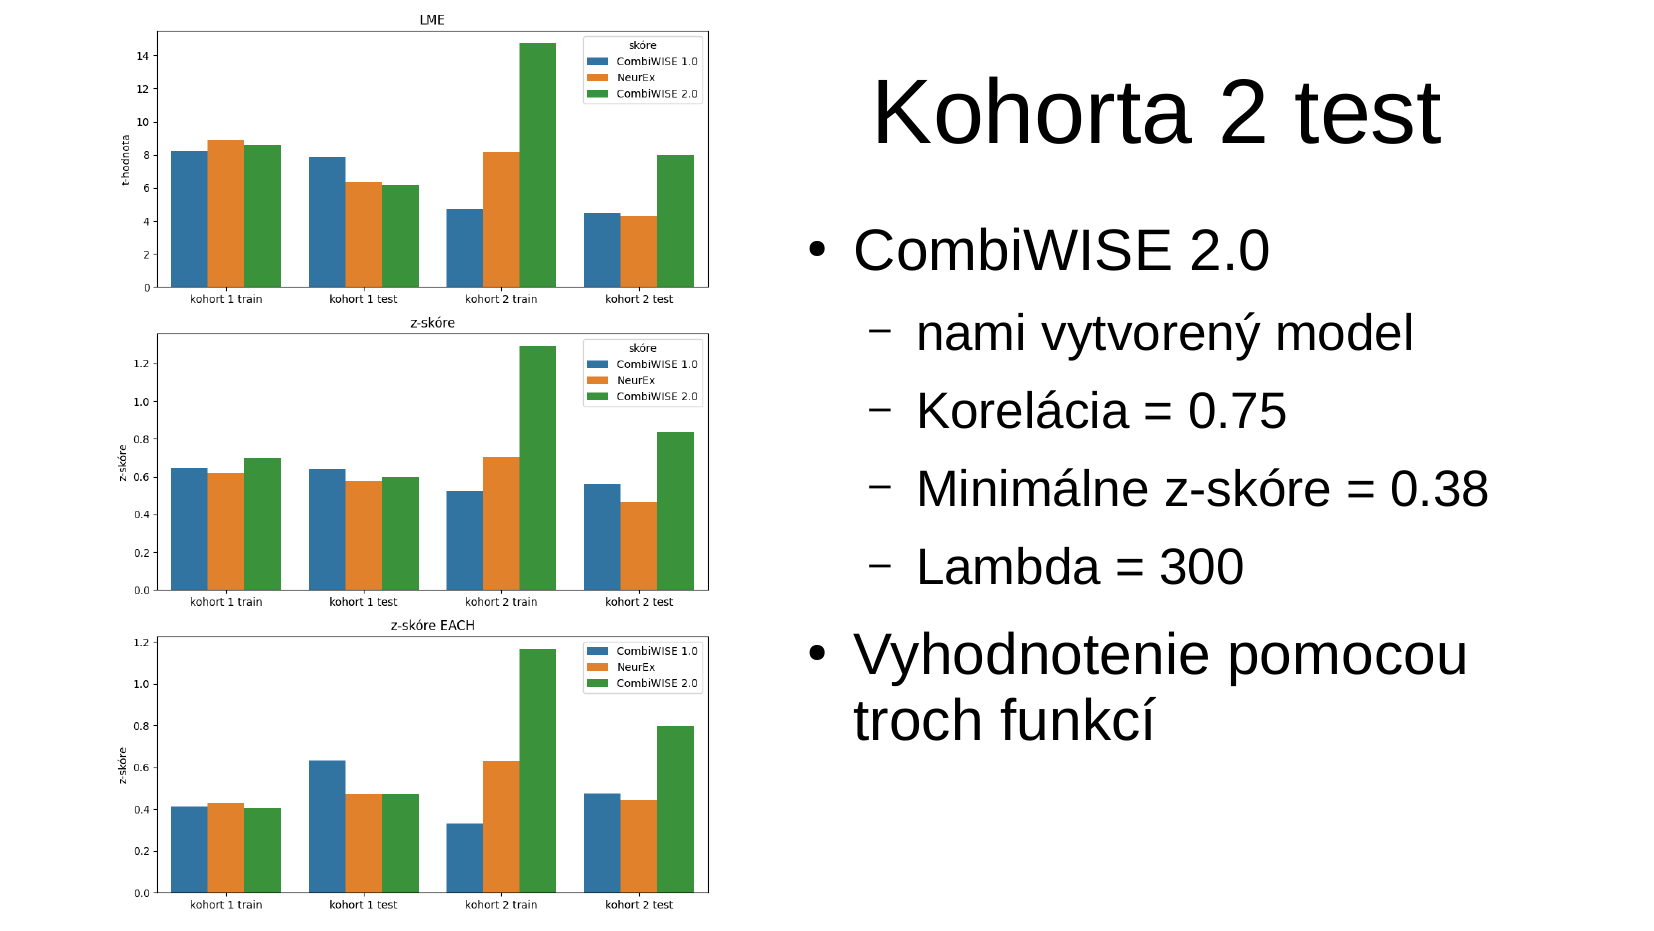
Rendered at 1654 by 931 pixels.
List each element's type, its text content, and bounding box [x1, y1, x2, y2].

picture [106, 2, 719, 922]
list CombiWISE 2.0 nami vytvorený model Korelácia = 0.75 Minimálne z-skóre = 0.38 Lambda = 300 Vyhodnotenie pomocou troch funkcí [791, 217, 1571, 758]
title Kohorta 2 test [732, 33, 1583, 189]
